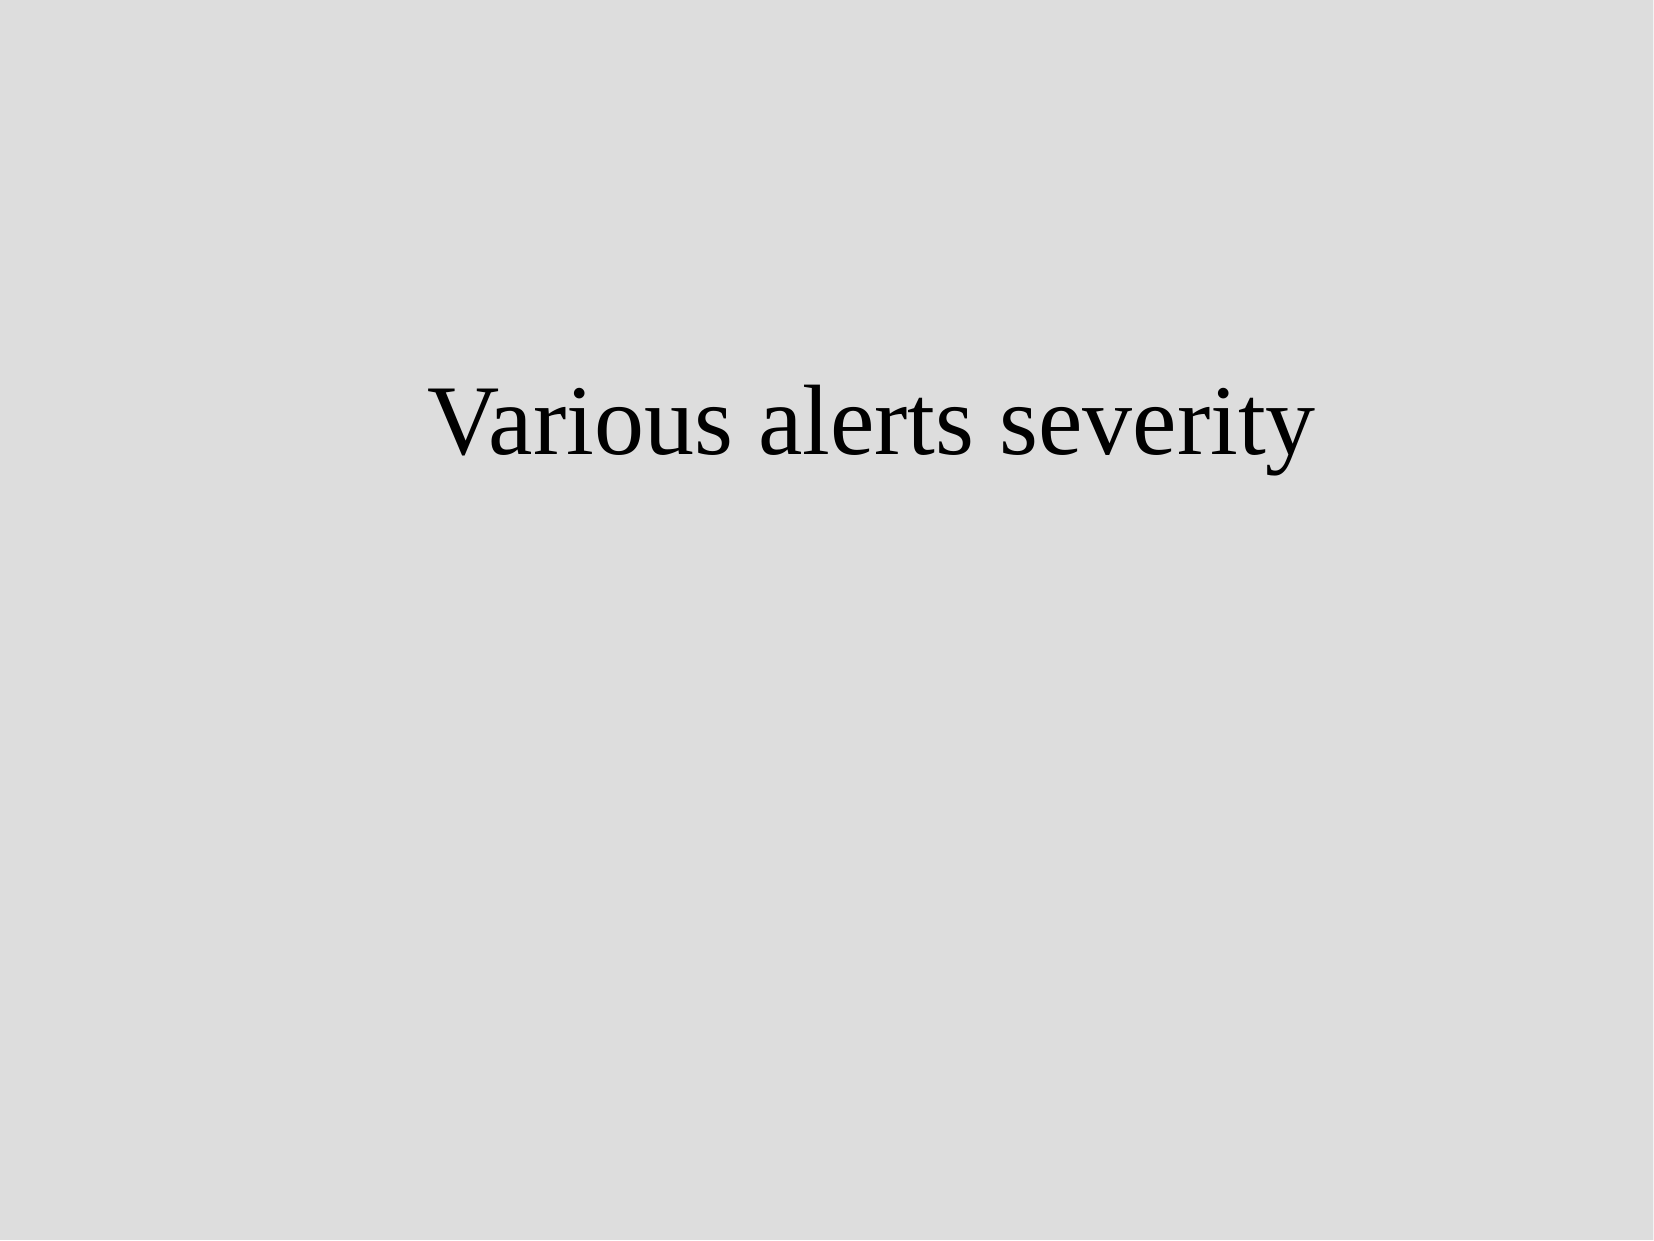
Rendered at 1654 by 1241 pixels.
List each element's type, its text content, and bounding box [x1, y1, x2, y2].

subtitle [82, 49, 1571, 1010]
text_box Various alerts severity [271, 357, 1473, 484]
